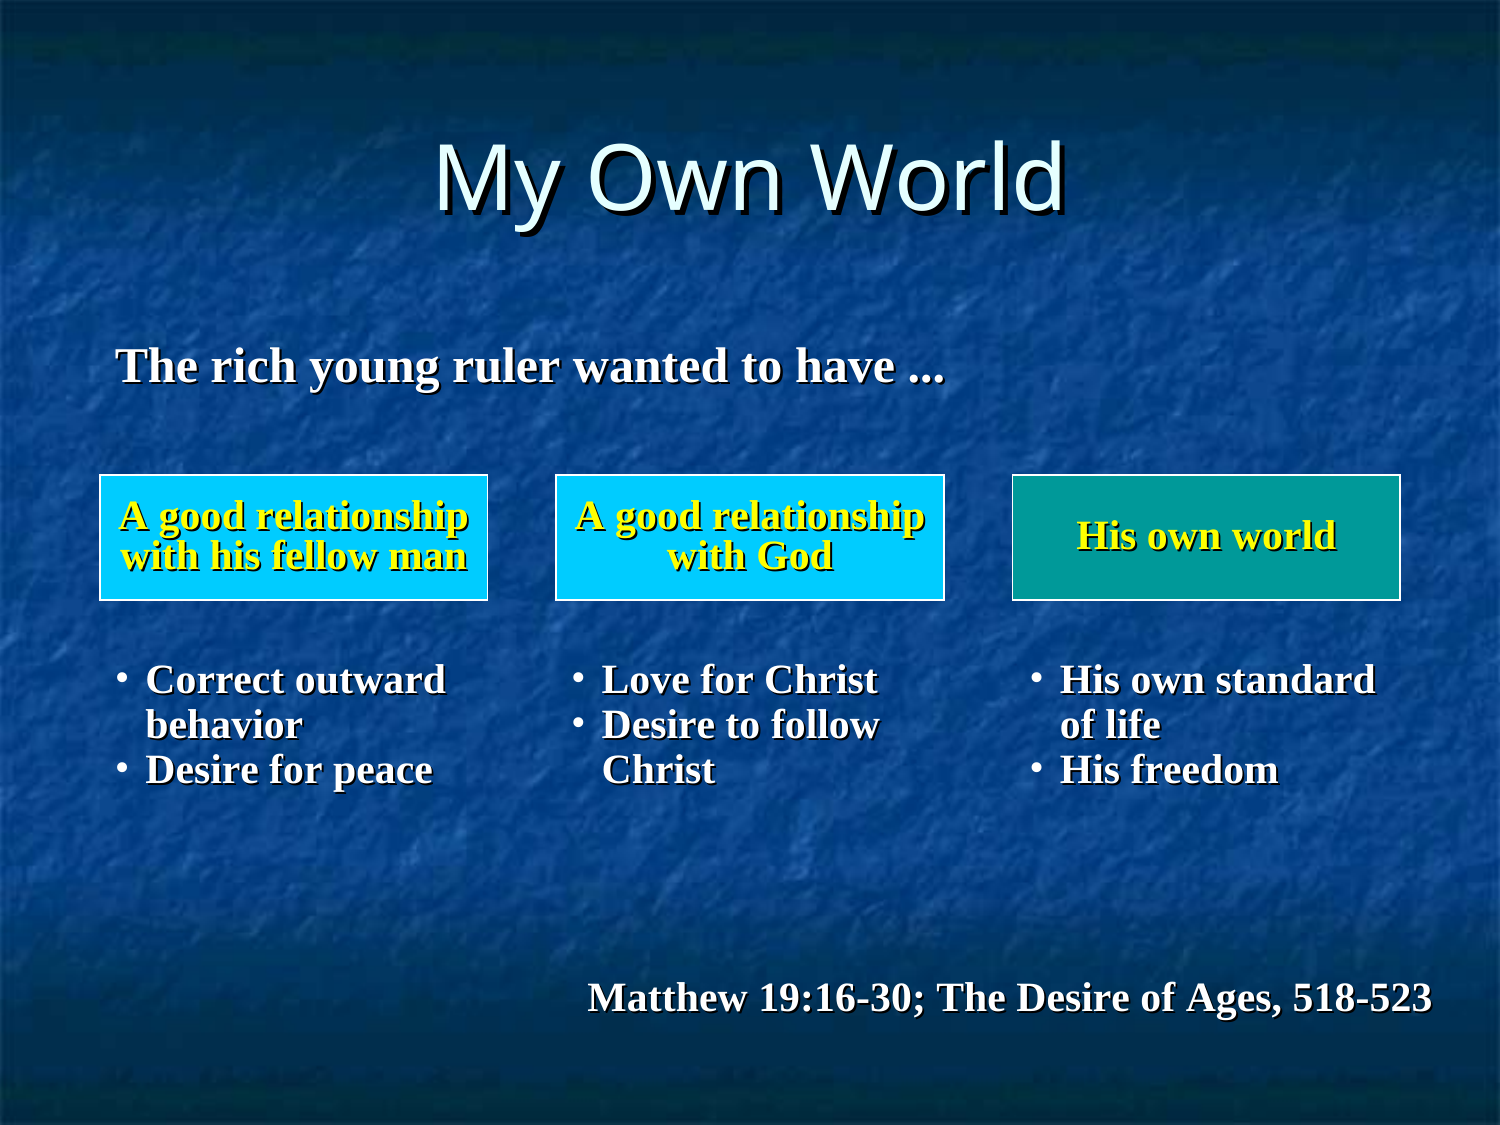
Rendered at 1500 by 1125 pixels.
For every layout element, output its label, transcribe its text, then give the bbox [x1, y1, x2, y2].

text_box A good relationship with God [556, 474, 944, 600]
text_box Love for Christ Desire to follow Christ [556, 649, 944, 801]
text_box His own standard of life His freedom [1014, 649, 1403, 801]
text_box The rich young ruler wanted to have ... [100, 324, 961, 401]
text_box A good relationship with his fellow man [99, 474, 488, 600]
text_box Correct outward behavior Desire for peace [99, 649, 488, 801]
title My Own World [75, 110, 1426, 237]
picture [0, 0, 1500, 1125]
text_box Matthew 19:16-30; The Desire of Ages, 518-523 [572, 962, 1500, 1028]
text_box His own world [1012, 474, 1401, 600]
